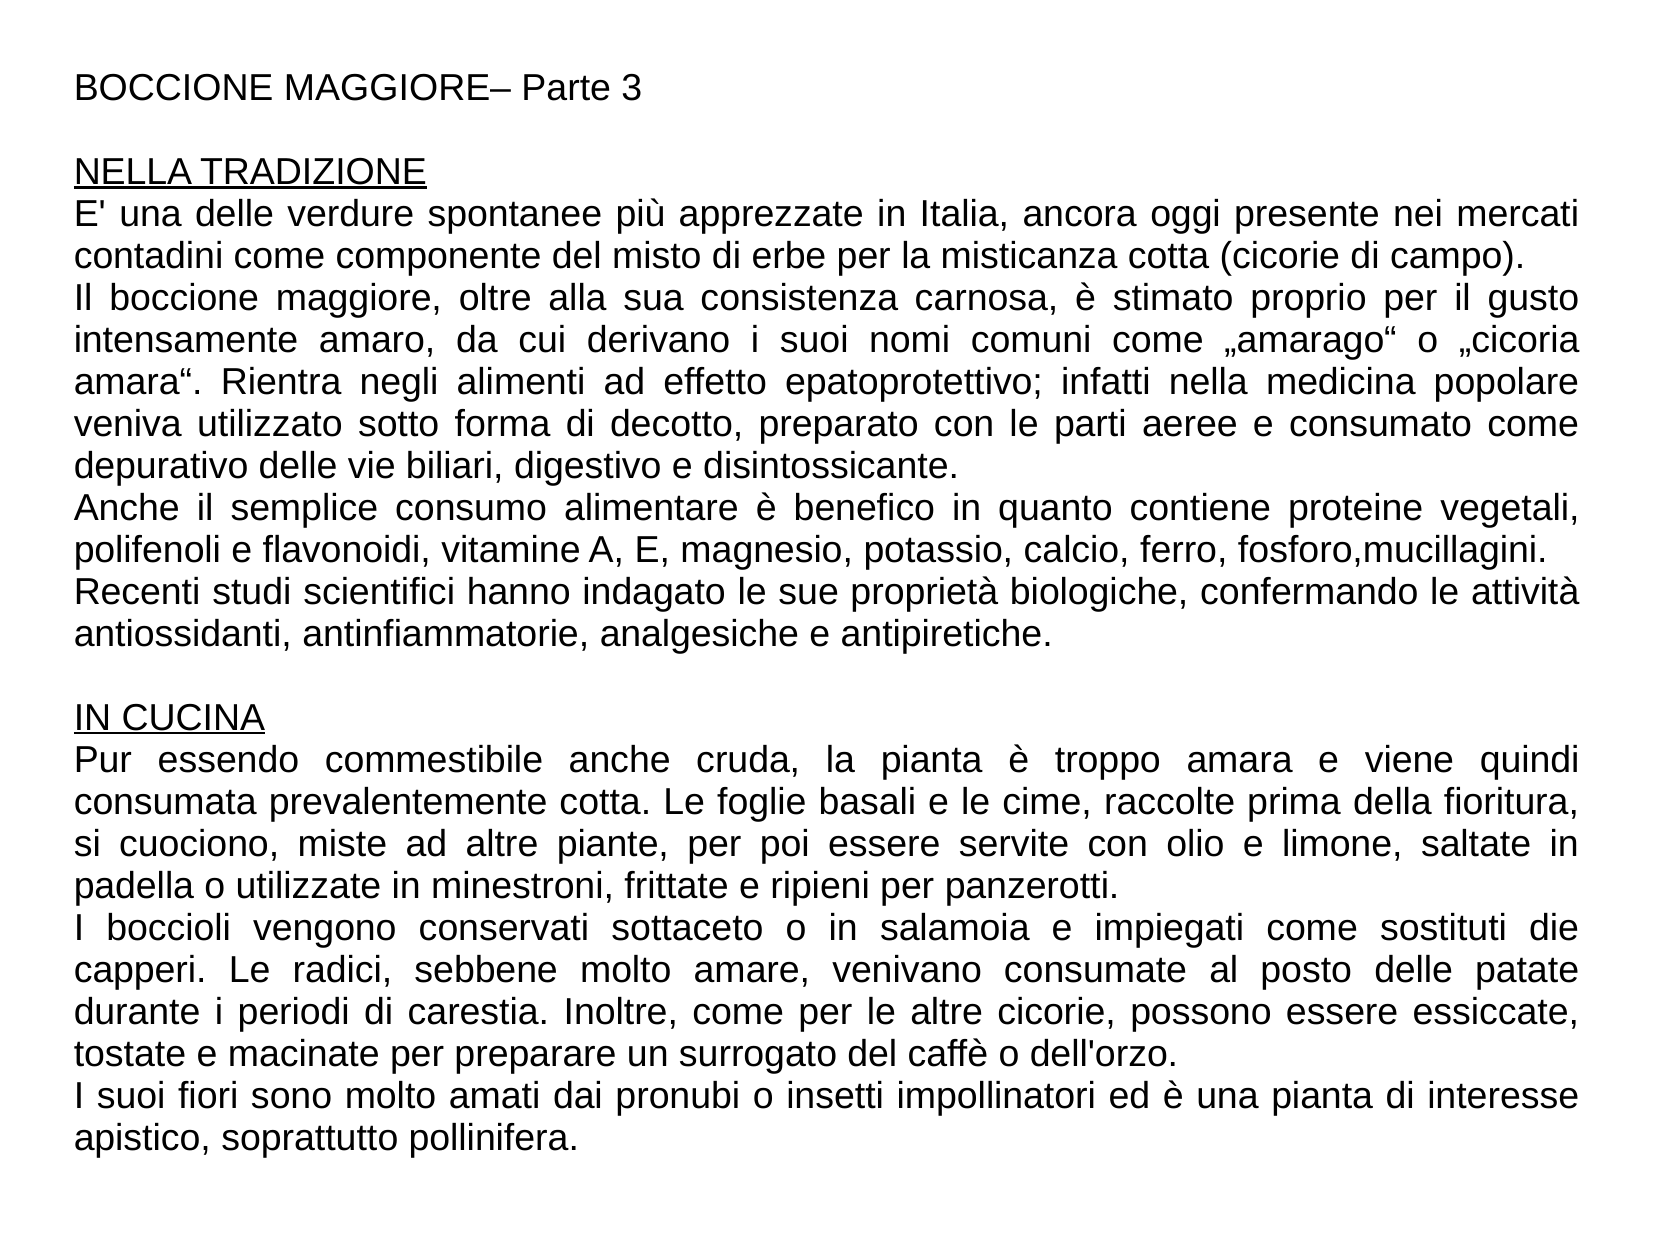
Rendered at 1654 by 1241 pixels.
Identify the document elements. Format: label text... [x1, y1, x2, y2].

text_box BOCCIONE MAGGIORE– Parte 3 NELLA TRADIZIONE E' una delle verdure spontanee più apprezzate in Italia, ancora oggi presente nei mercati contadini come componente del misto di erbe per la misticanza cotta (cicorie di campo). Il boccione maggiore, oltre alla sua consistenza carnosa, è stimato proprio per il gusto intensamente amaro, da cui derivano i suoi nomi comuni come „amarago“ o „cicoria amara“. Rientra negli alimenti ad effetto epatoprotettivo; infatti nella medicina popolare veniva utilizzato sotto forma di decotto, preparato con le parti aeree e consumato come depurativo delle vie biliari, digestivo e disintossicante. Anche il semplice consumo alimentare è benefico in quanto contiene proteine vegetali, polifenoli e flavonoidi, vitamine A, E, magnesio, potassio, calcio, ferro, fosforo,mucillagini. Recenti studi scientifici hanno indagato le sue proprietà biologiche, confermando le attività antiossidanti, antinfiammatorie, analgesiche e antipiretiche. IN CUCINA Pur essendo commestibile anche cruda, la pianta è troppo amara e viene quindi consumata prevalentemente cotta. Le foglie basali e le cime, raccolte prima della fioritura, si cuociono, miste ad altre piante, per poi essere servite con olio e limone, saltate in padella o utilizzate in minestroni, frittate e ripieni per panzerotti. I boccioli vengono conservati sottaceto o in salamoia e impiegati come sostituti die capperi. Le radici, sebbene molto amare, venivano consumate al posto delle patate durante i periodi di carestia. Inoltre, come per le altre cicorie, possono essere essiccate, tostate e macinate per preparare un surrogato del caffè o dell'orzo. I suoi fiori sono molto amati dai pronubi o insetti impollinatori ed è una pianta di interesse apistico, soprattutto pollinifera. [59, 59, 1595, 1241]
